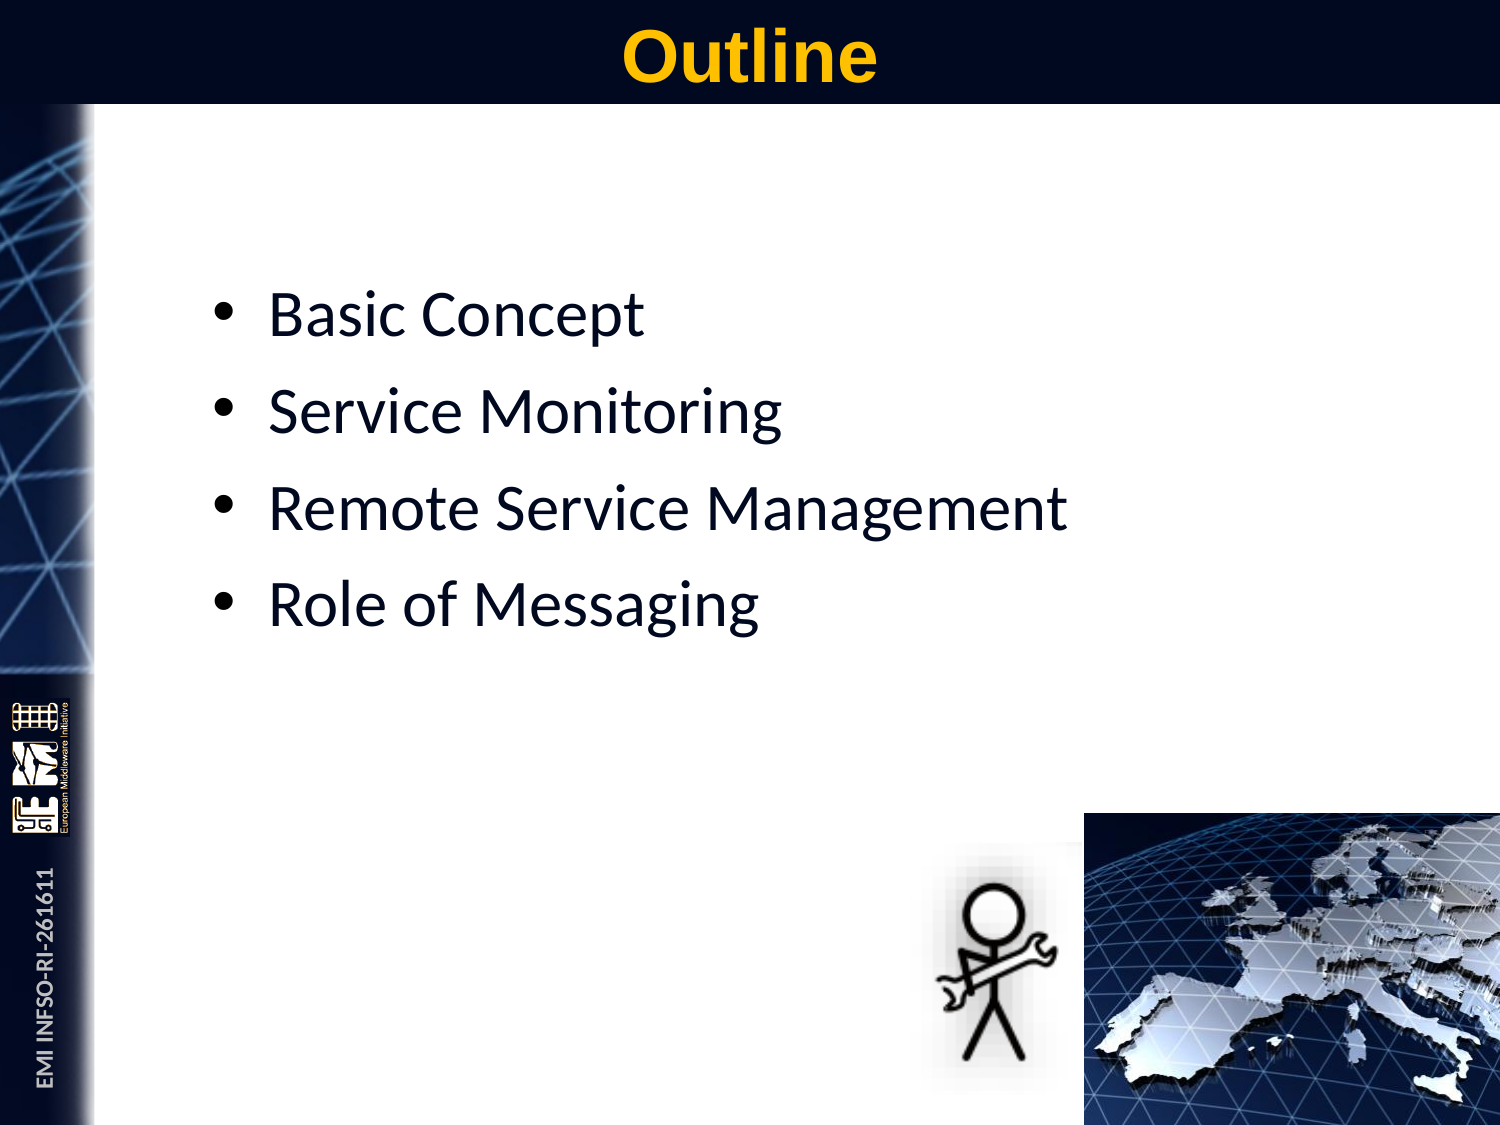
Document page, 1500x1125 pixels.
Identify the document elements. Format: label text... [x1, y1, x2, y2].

list Basic Concept Service Monitoring Remote Service Management Role of Messaging [197, 262, 1426, 1005]
picture [0, 104, 105, 1125]
picture [1084, 813, 1500, 1125]
title Outline [0, 0, 1500, 104]
picture [900, 842, 1082, 1095]
